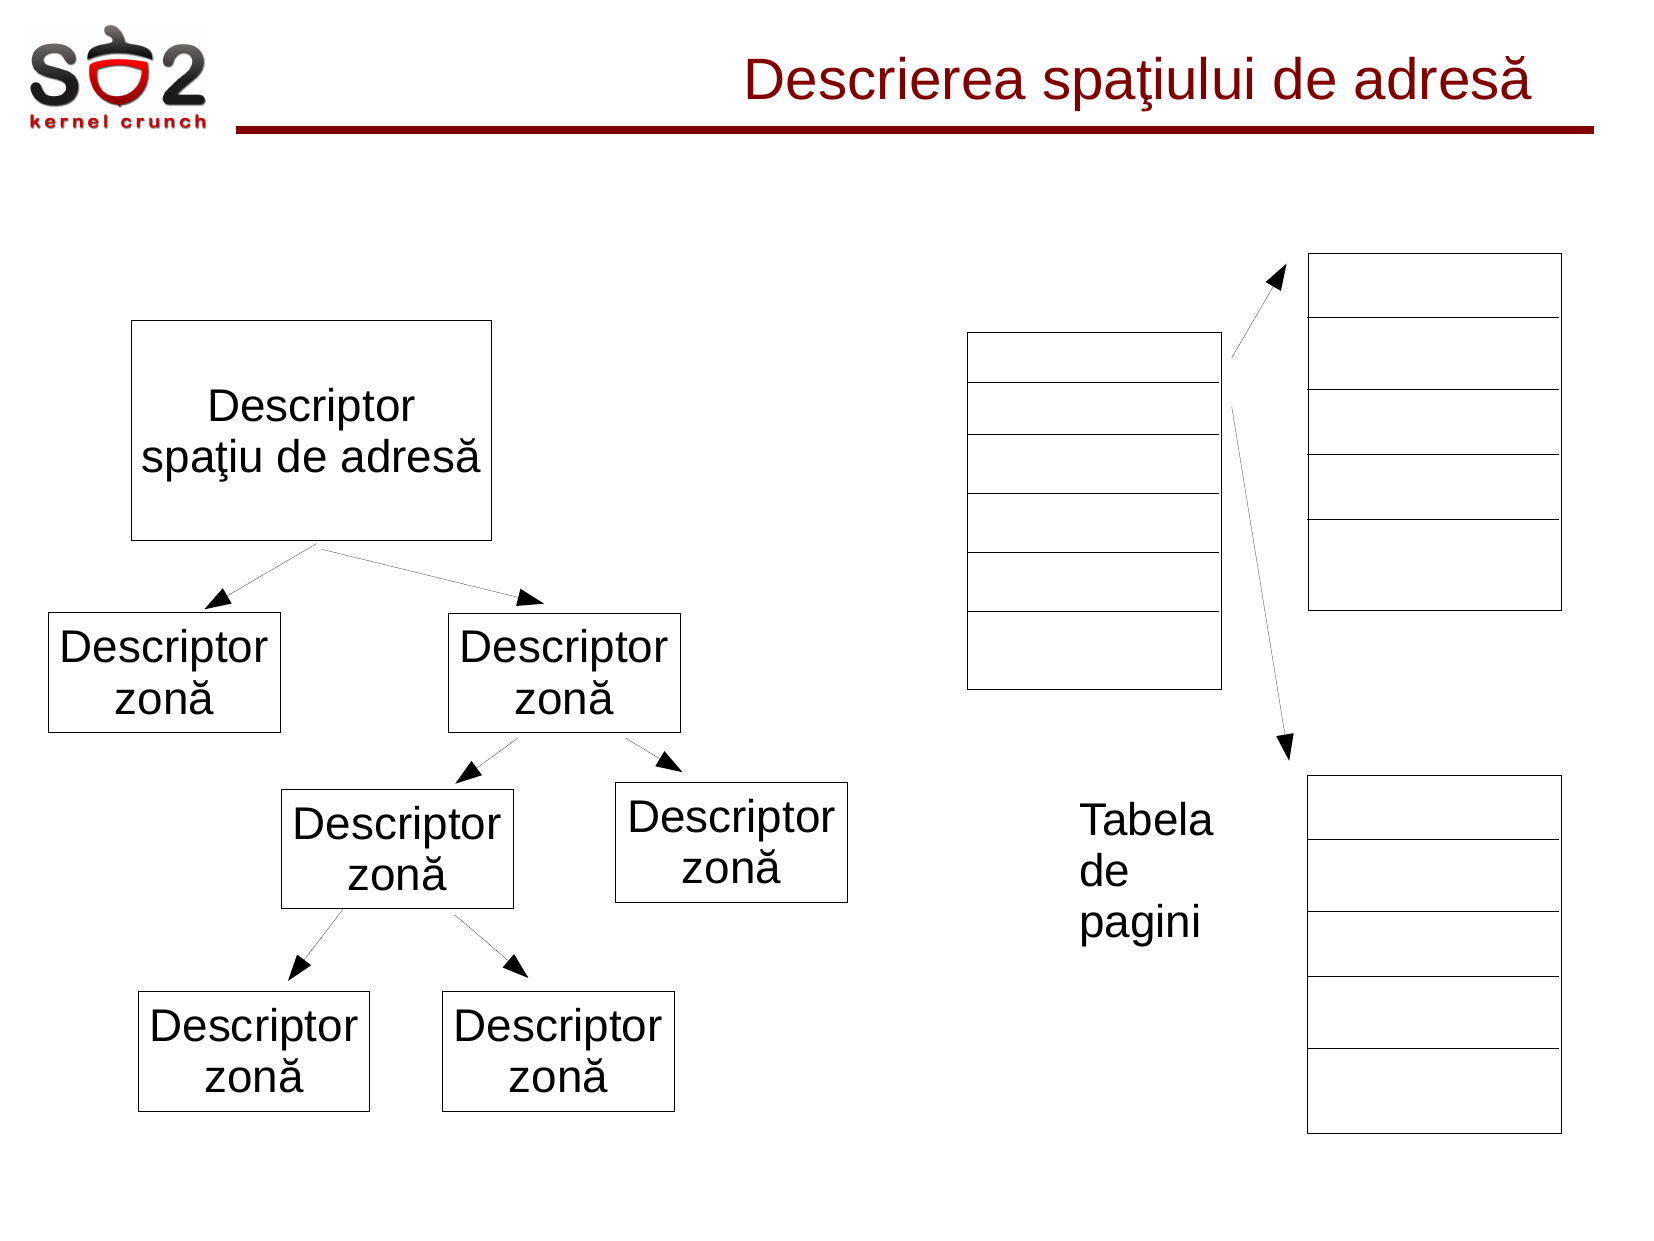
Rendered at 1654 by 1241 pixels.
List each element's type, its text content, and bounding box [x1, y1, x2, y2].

text_box Descriptor zonă [281, 789, 514, 909]
text_box [0, 236, 1654, 307]
text_box Descriptor zonă [442, 991, 675, 1112]
text_box Descriptor spaţiu de adresă [131, 320, 492, 541]
text_box Descriptor zonă [48, 612, 281, 733]
text_box Tabela de pagini [1064, 786, 1244, 988]
text_box Descriptor zonă [615, 782, 848, 903]
picture [29, 23, 121, 130]
text_box Descriptor zonă [448, 613, 681, 733]
title Descrierea spaţiului de adresă [121, 11, 1534, 148]
text_box Descriptor zonă [138, 991, 370, 1112]
